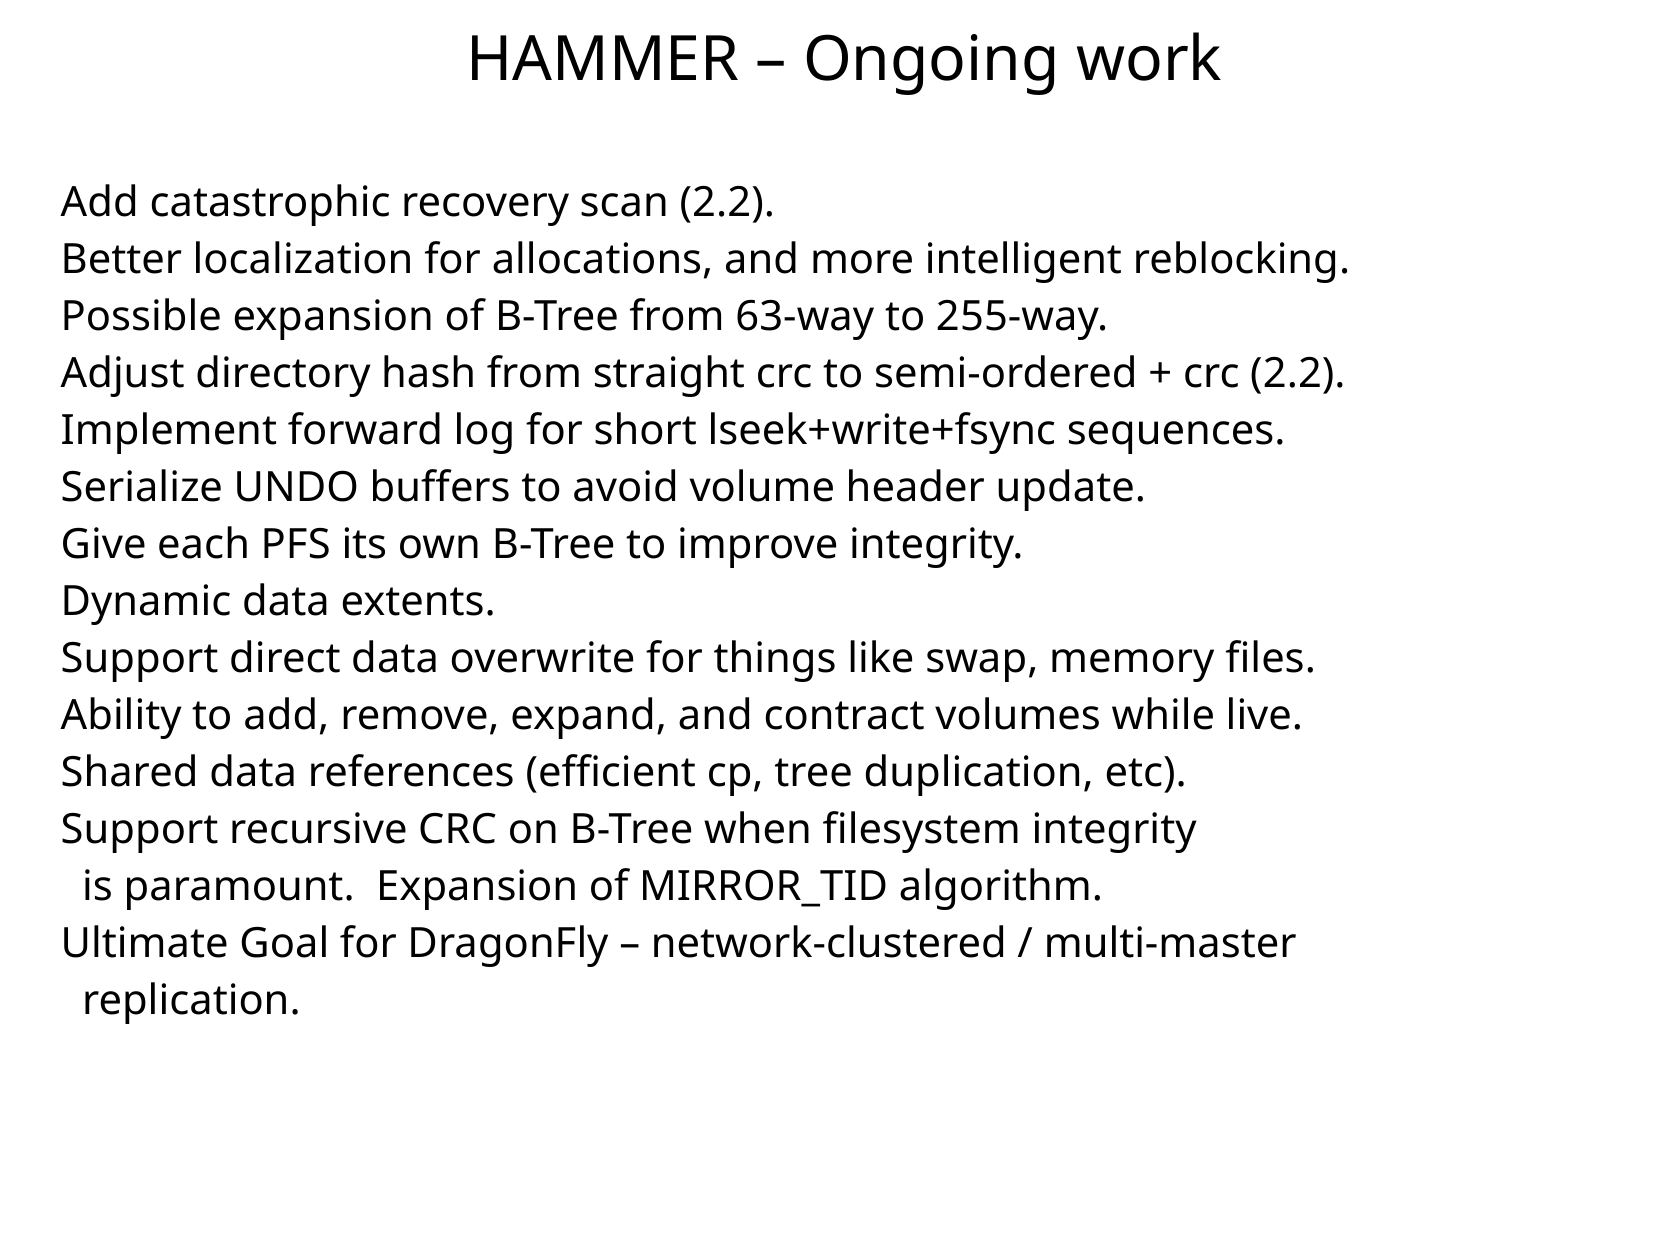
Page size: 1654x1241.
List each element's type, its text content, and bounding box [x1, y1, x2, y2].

text_box HAMMER – Ongoing work [114, 9, 1575, 104]
text_box Add catastrophic recovery scan (2.2). Better localization for allocations, and more intelligent reblocking. Possible expansion of B-Tree from 63-way to 255-way. Adjust directory hash from straight crc to semi-ordered + crc (2.2). Implement forward log for short lseek+write+fsync sequences. Serialize UNDO buffers to avoid volume header update. Give each PFS its own B-Tree to improve integrity. Dynamic data extents. Support direct data overwrite for things like swap, memory files. Ability to add, remove, expand, and contract volumes while live. Shared data references (efficient cp, tree duplication, etc). Support recursive CRC on B-Tree when filesystem integrity is paramount. Expansion of MIRROR_TID algorithm. Ultimate Goal for DragonFly – network-clustered / multi-master replication. [45, 164, 1638, 1051]
